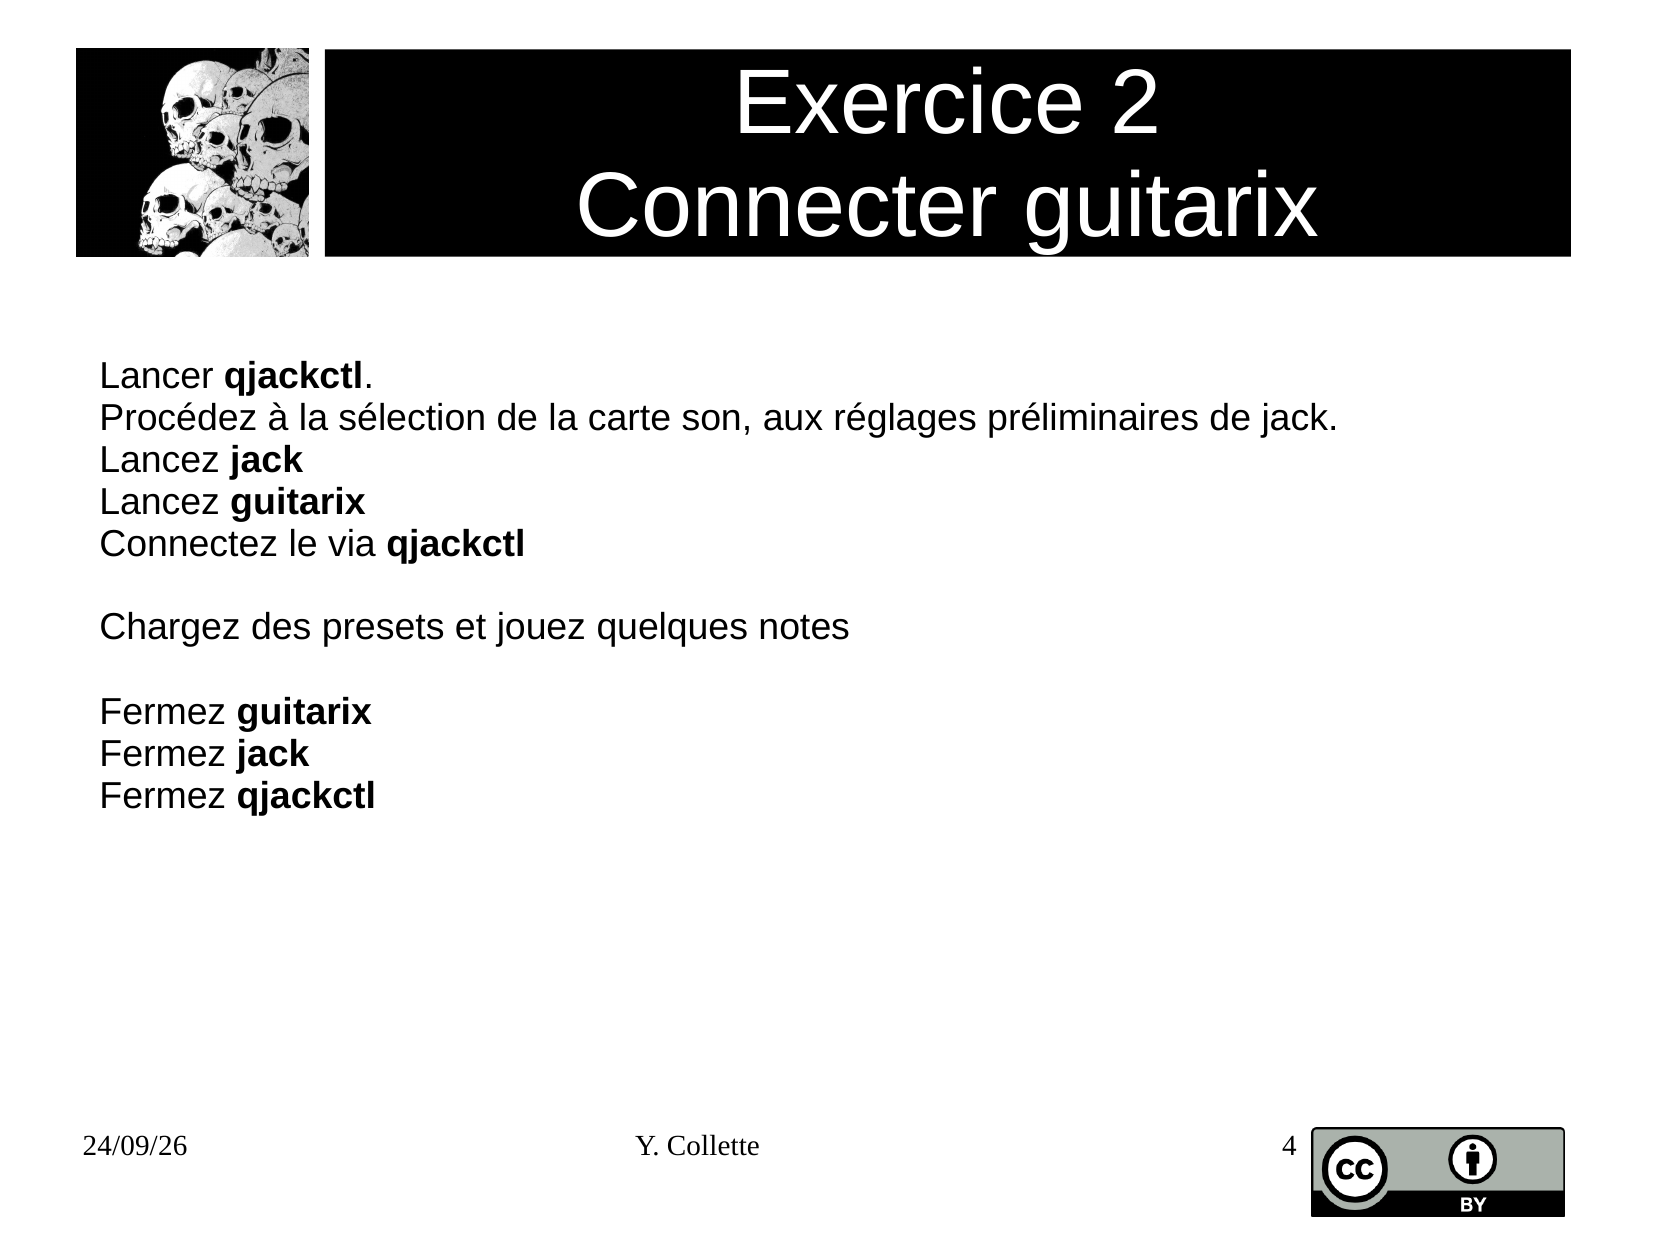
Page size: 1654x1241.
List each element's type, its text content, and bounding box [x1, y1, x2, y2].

title Exercice 2 Connecter guitarix [324, 49, 1571, 257]
picture [1311, 1127, 1565, 1217]
picture [76, 48, 309, 257]
text_box Lancer qjackctl. Procédez à la sélection de la carte son, aux réglages préliminaires de jack. Lancez jack Lancez guitarix Connectez le via qjackctl Chargez des presets et jouez quelques notes Fermez guitarix Fermez jack Fermez qjackctl [84, 304, 1571, 866]
